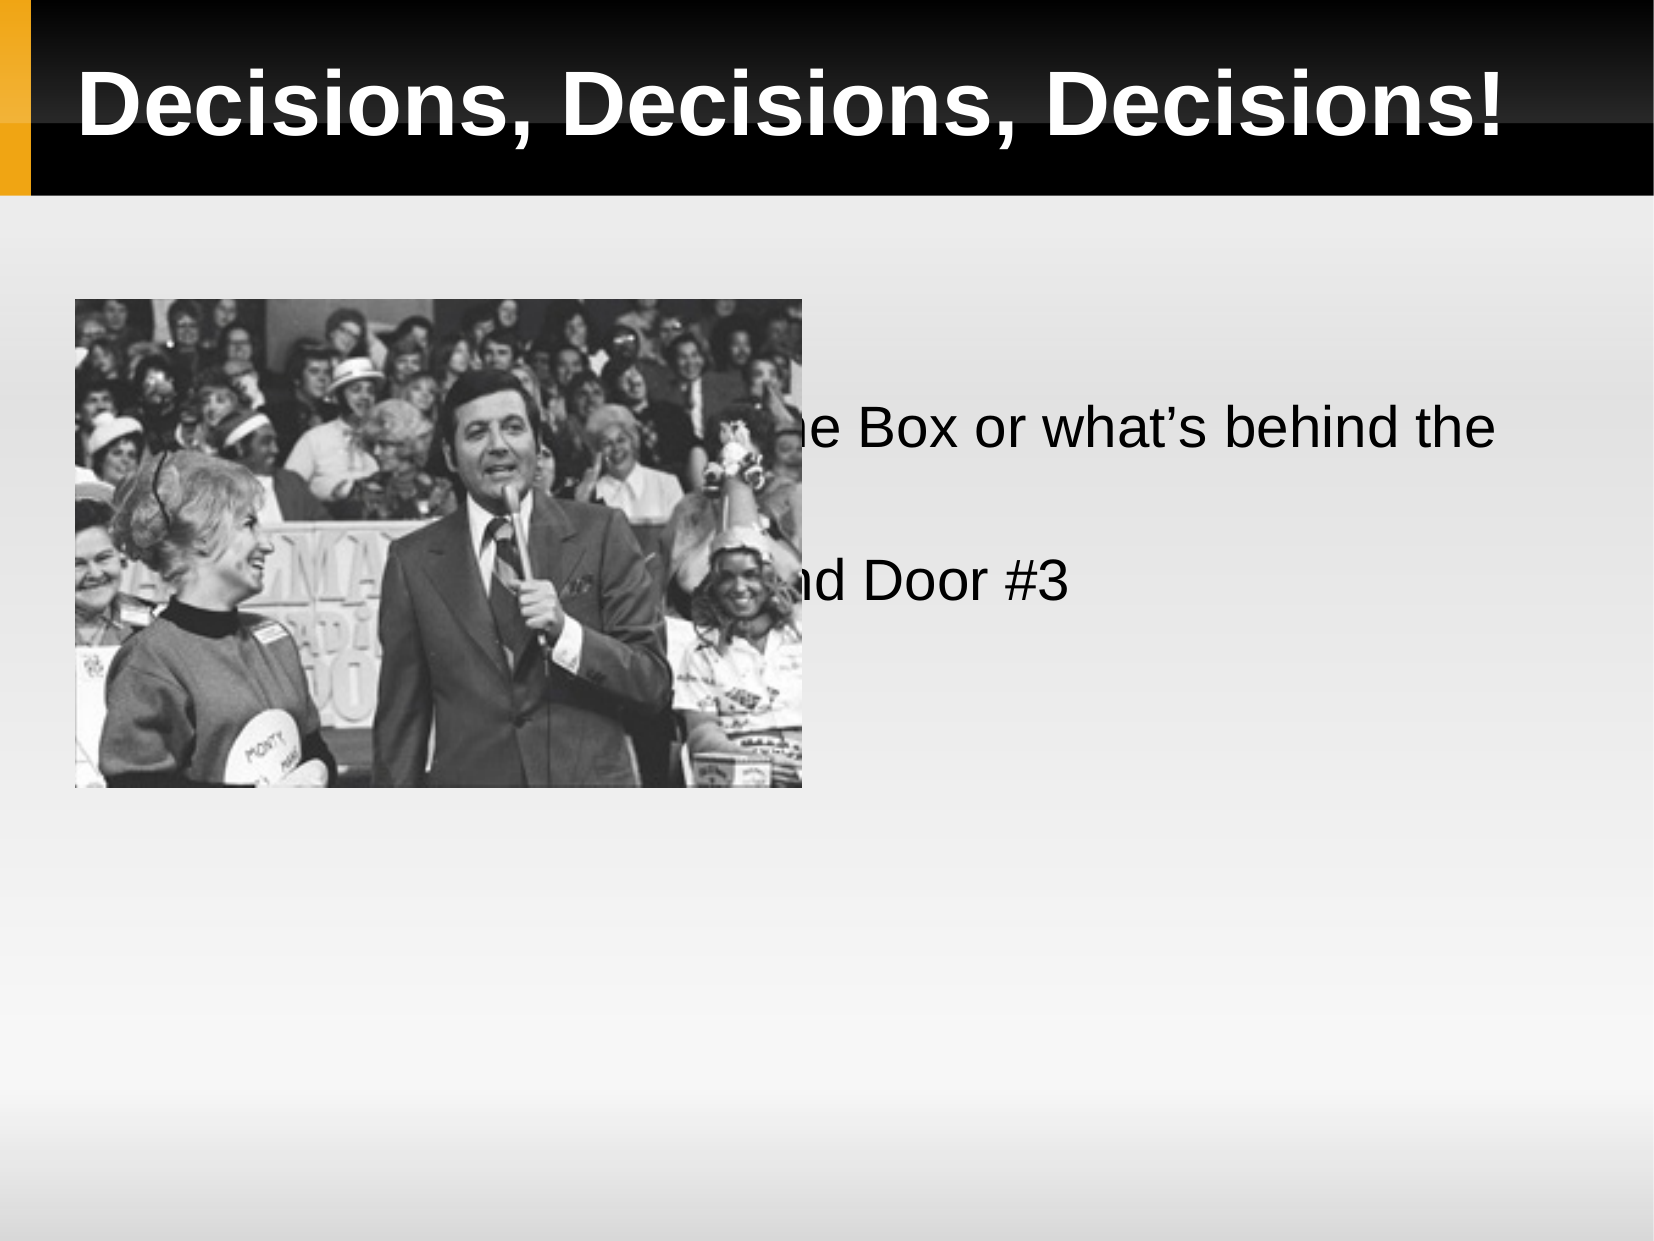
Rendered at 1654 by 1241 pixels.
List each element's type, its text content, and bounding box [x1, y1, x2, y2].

list Monty asks: Do you want what’s in the Box or what’s behind the Curtain? What about what's behind Door #3 Let's Make a Deal! [845, 290, 1572, 1109]
title Decisions, Decisions, Decisions! [76, 0, 1565, 208]
picture [0, 0, 1654, 1241]
